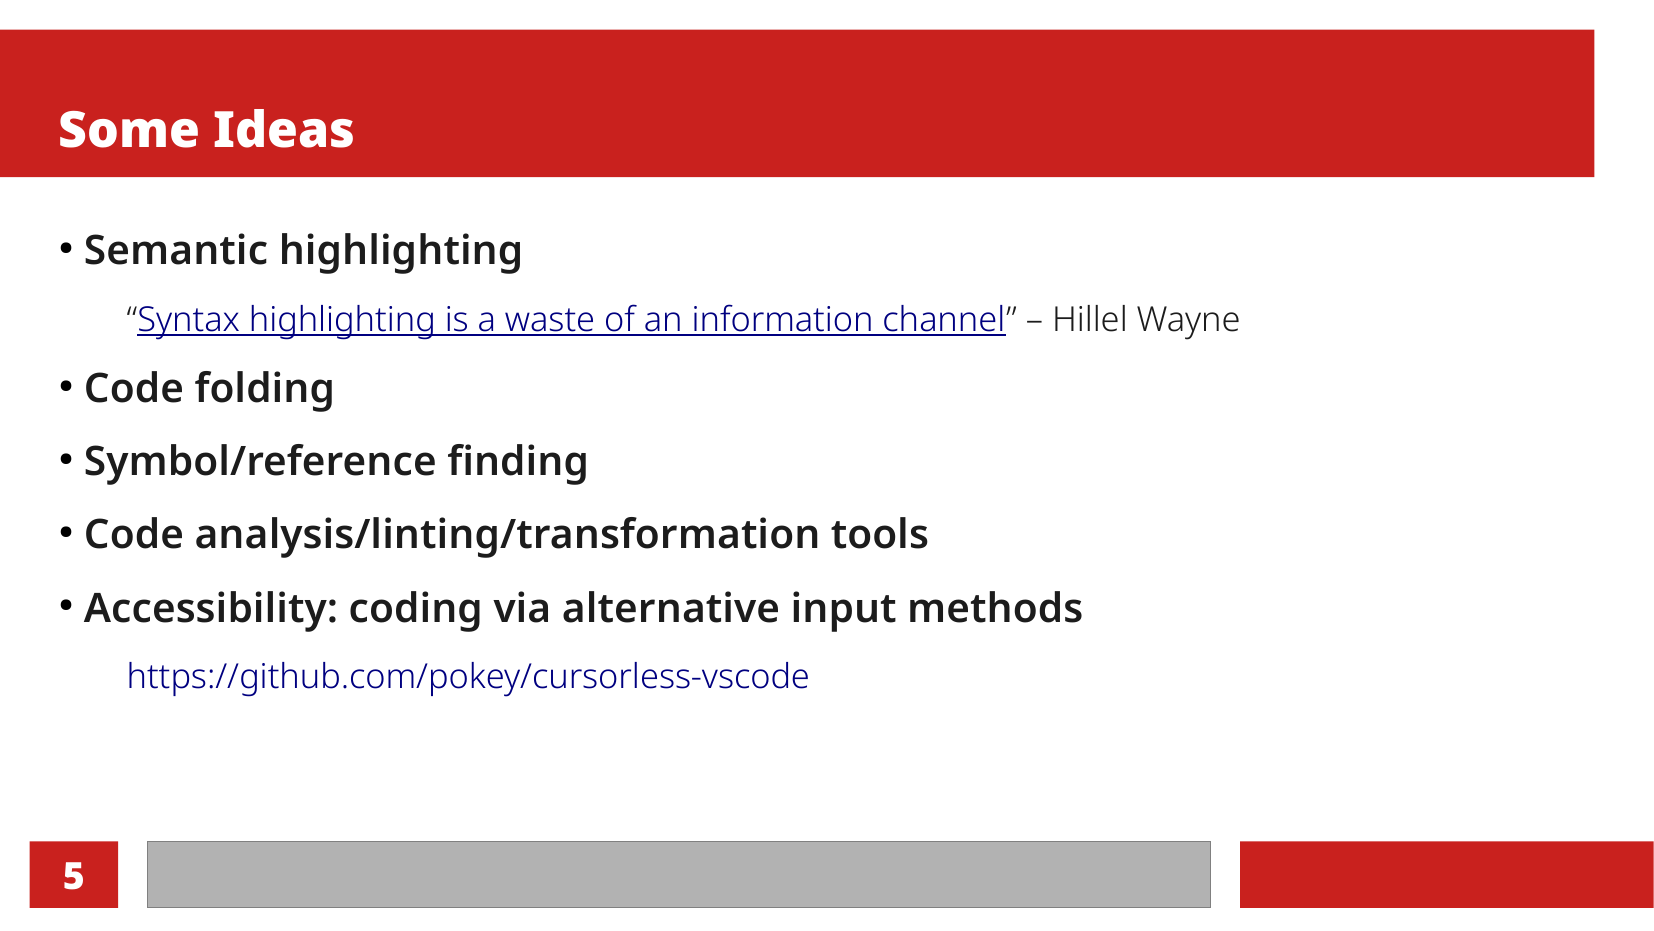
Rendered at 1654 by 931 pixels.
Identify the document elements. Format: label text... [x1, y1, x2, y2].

list Semantic highlighting “Syntax highlighting is a waste of an information channel” – Hillel Wayne Code folding Symbol/reference finding Code analysis/linting/transformation tools Accessibility: coding via alternative input methods https://github.com/pokey/cursorless-vscode [59, 221, 1565, 798]
title Some Ideas [59, 44, 1595, 163]
